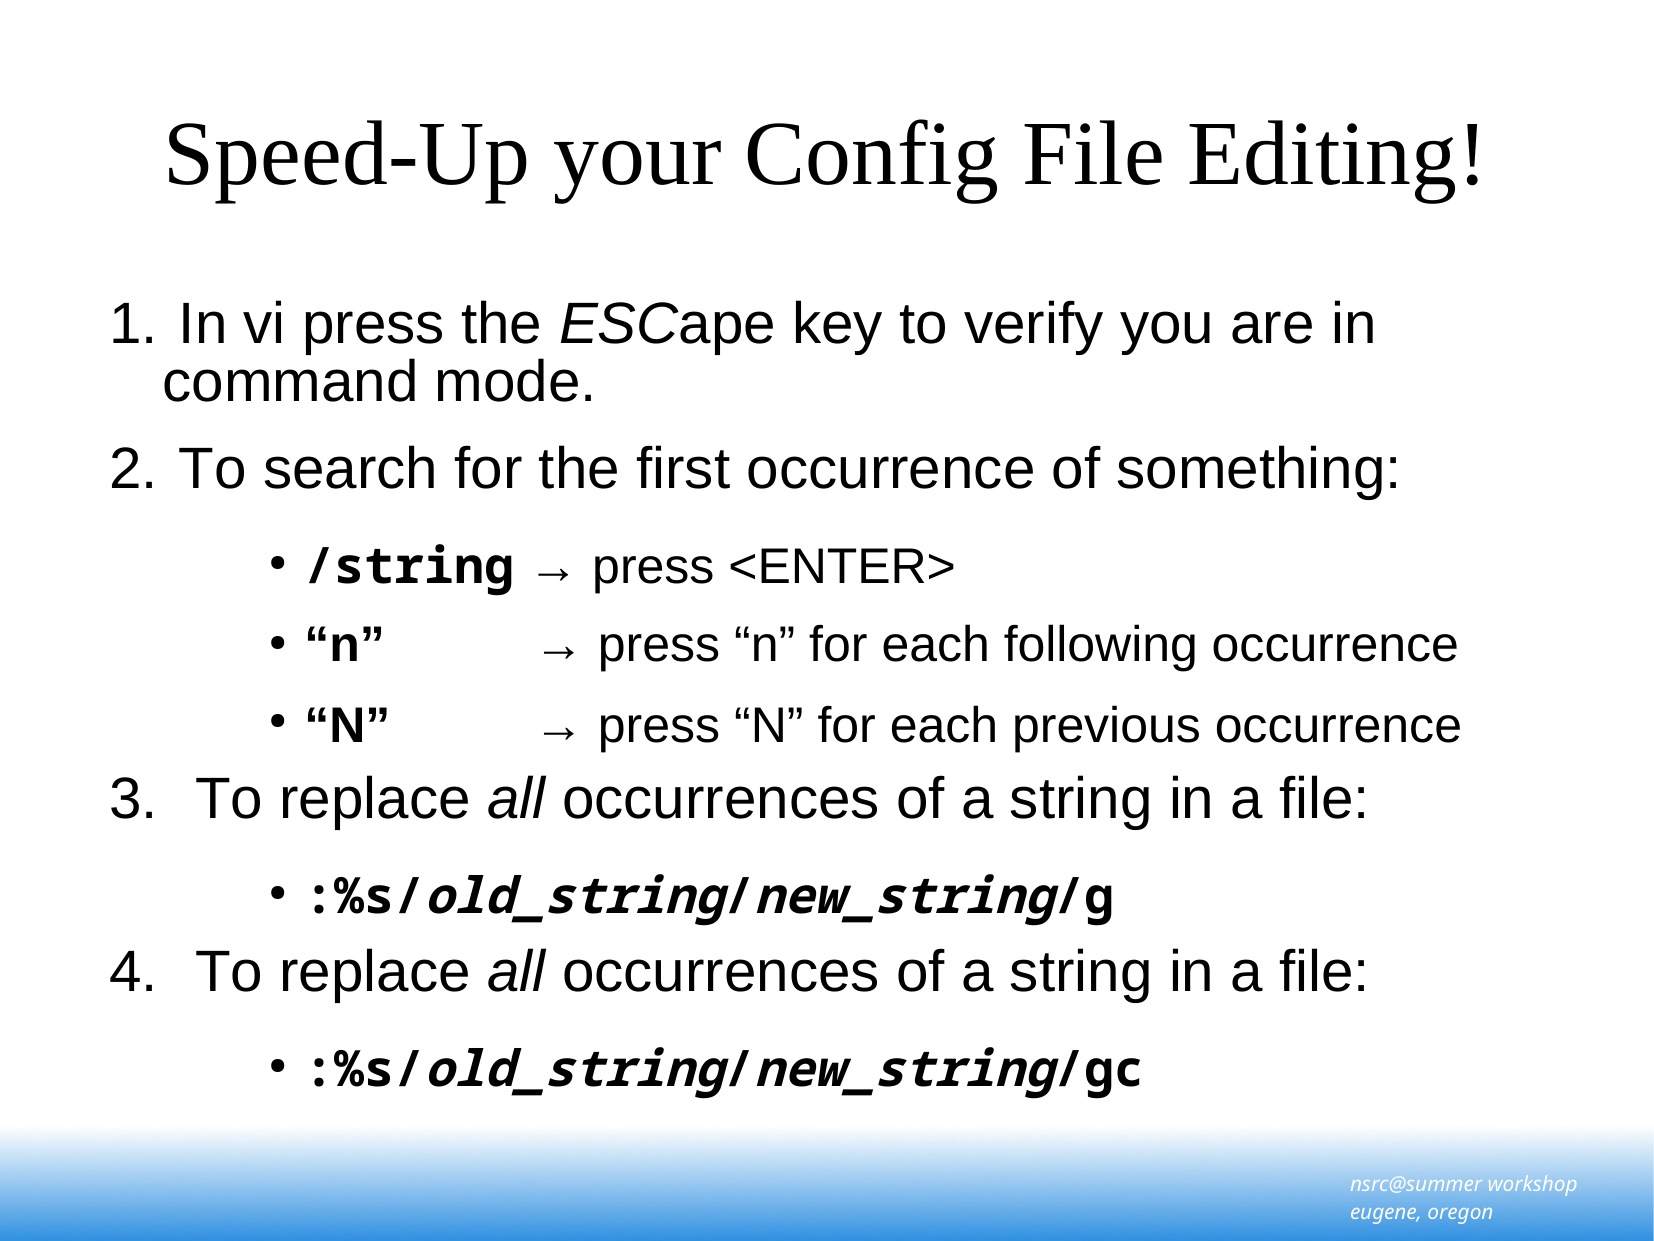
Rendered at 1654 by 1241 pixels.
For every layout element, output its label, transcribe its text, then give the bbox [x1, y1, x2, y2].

title Speed-Up your Config File Editing! [121, 73, 1534, 233]
list In vi press the ESCape key to verify you are in command mode. To search for the first occurrence of something: /string → press <ENTER> “n” → press “n” for each following occurrence “N” → press “N” for each previous occurrence To replace all occurrences of a string in a file: :%s/old_string/new_string/g To replace all occurrences of a string in a file: :%s/old_string/new_string/gc [91, 297, 1583, 1088]
picture [0, 1124, 1654, 1241]
